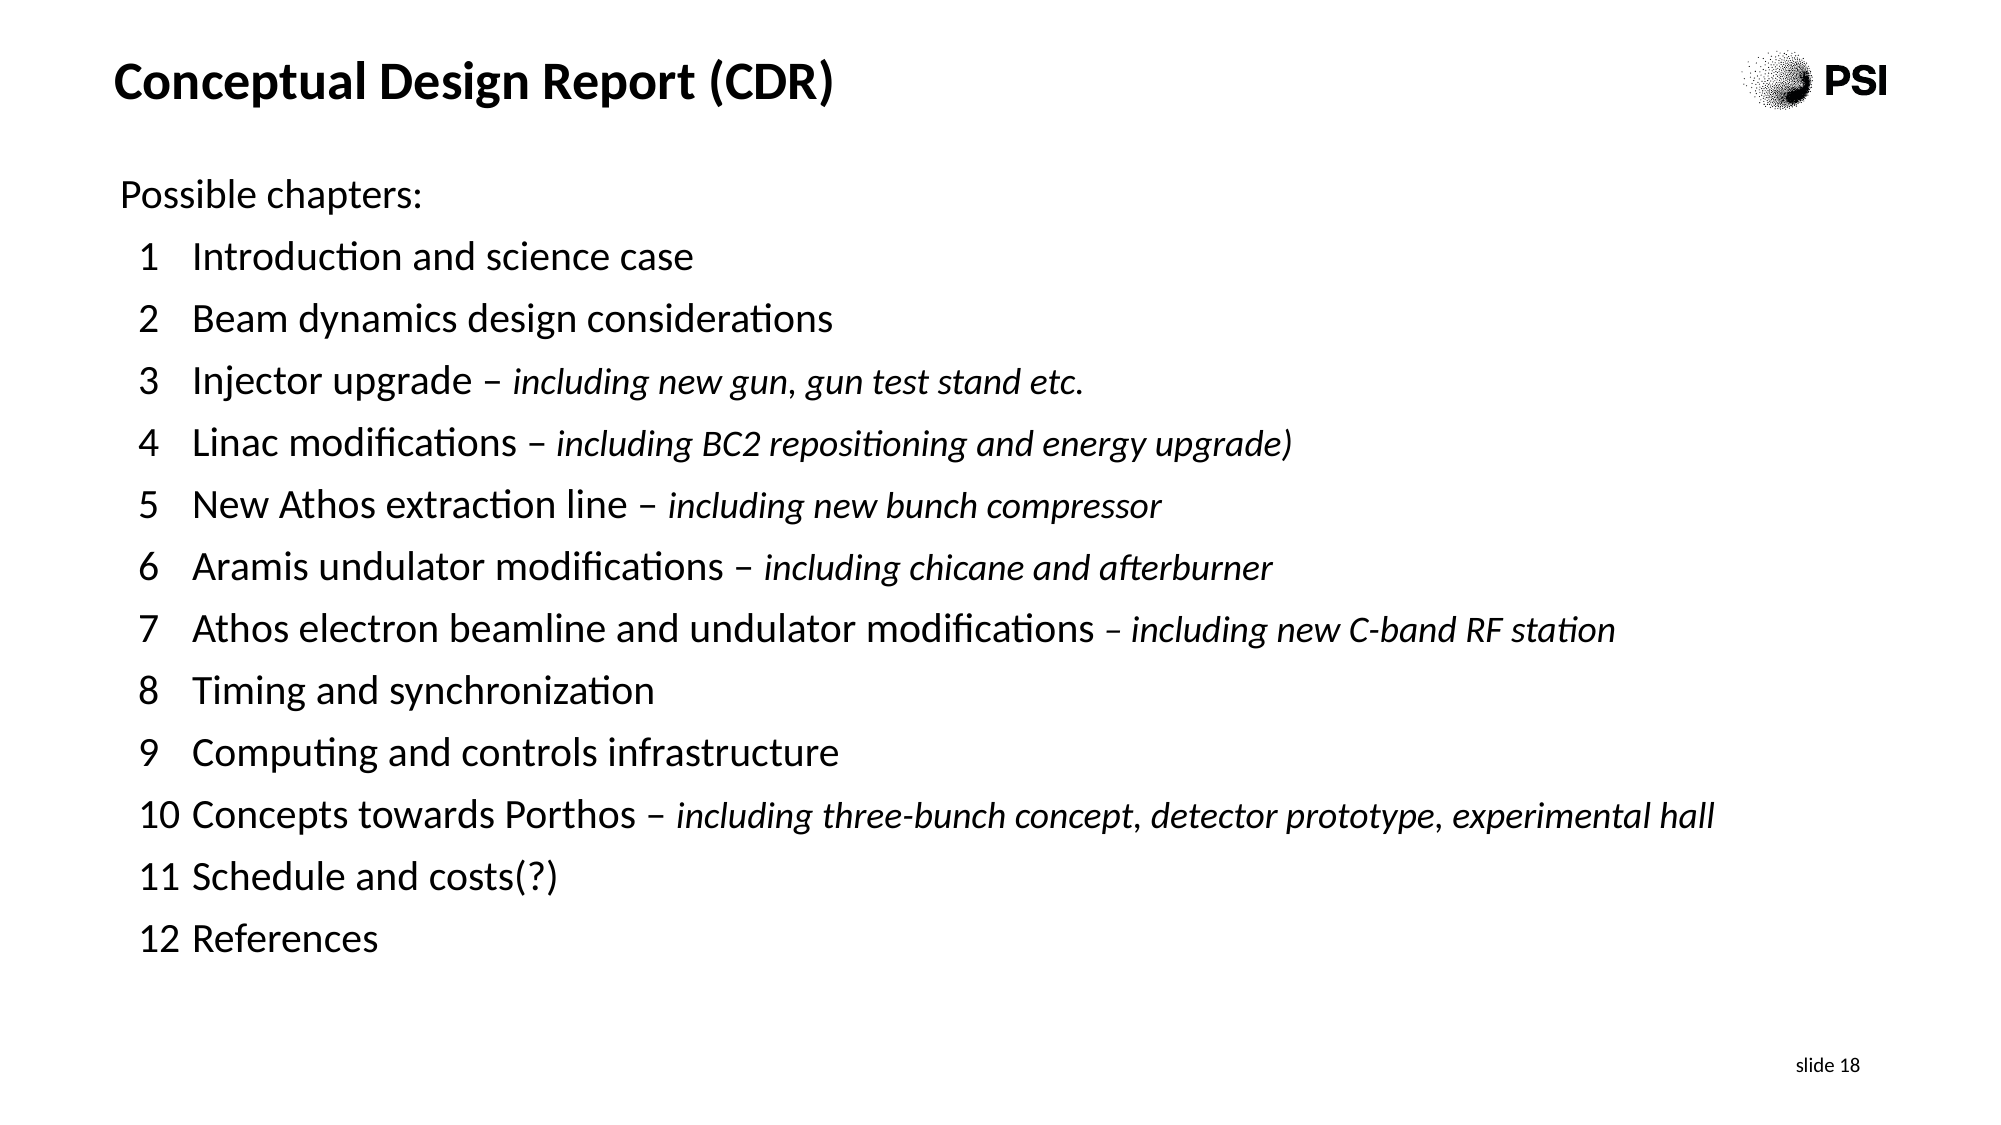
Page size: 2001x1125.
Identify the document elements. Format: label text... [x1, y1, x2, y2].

title Conceptual Design Report (CDR) [114, 45, 1585, 118]
text_box Possible chapters: Introduction and science case Beam dynamics design considerations Injector upgrade – including new gun, gun test stand etc. Linac modifications – including BC2 repositioning and energy upgrade) New Athos extraction line – including new bunch compressor Aramis undulator modifications – including chicane and afterburner Athos electron beamline and undulator modifications – including new C-band RF station Timing and synchronization Computing and controls infrastructure Concepts towards Porthos – including three-bunch concept, detector prototype, experimental hall Schedule and costs(?) References [120, 166, 1778, 1046]
